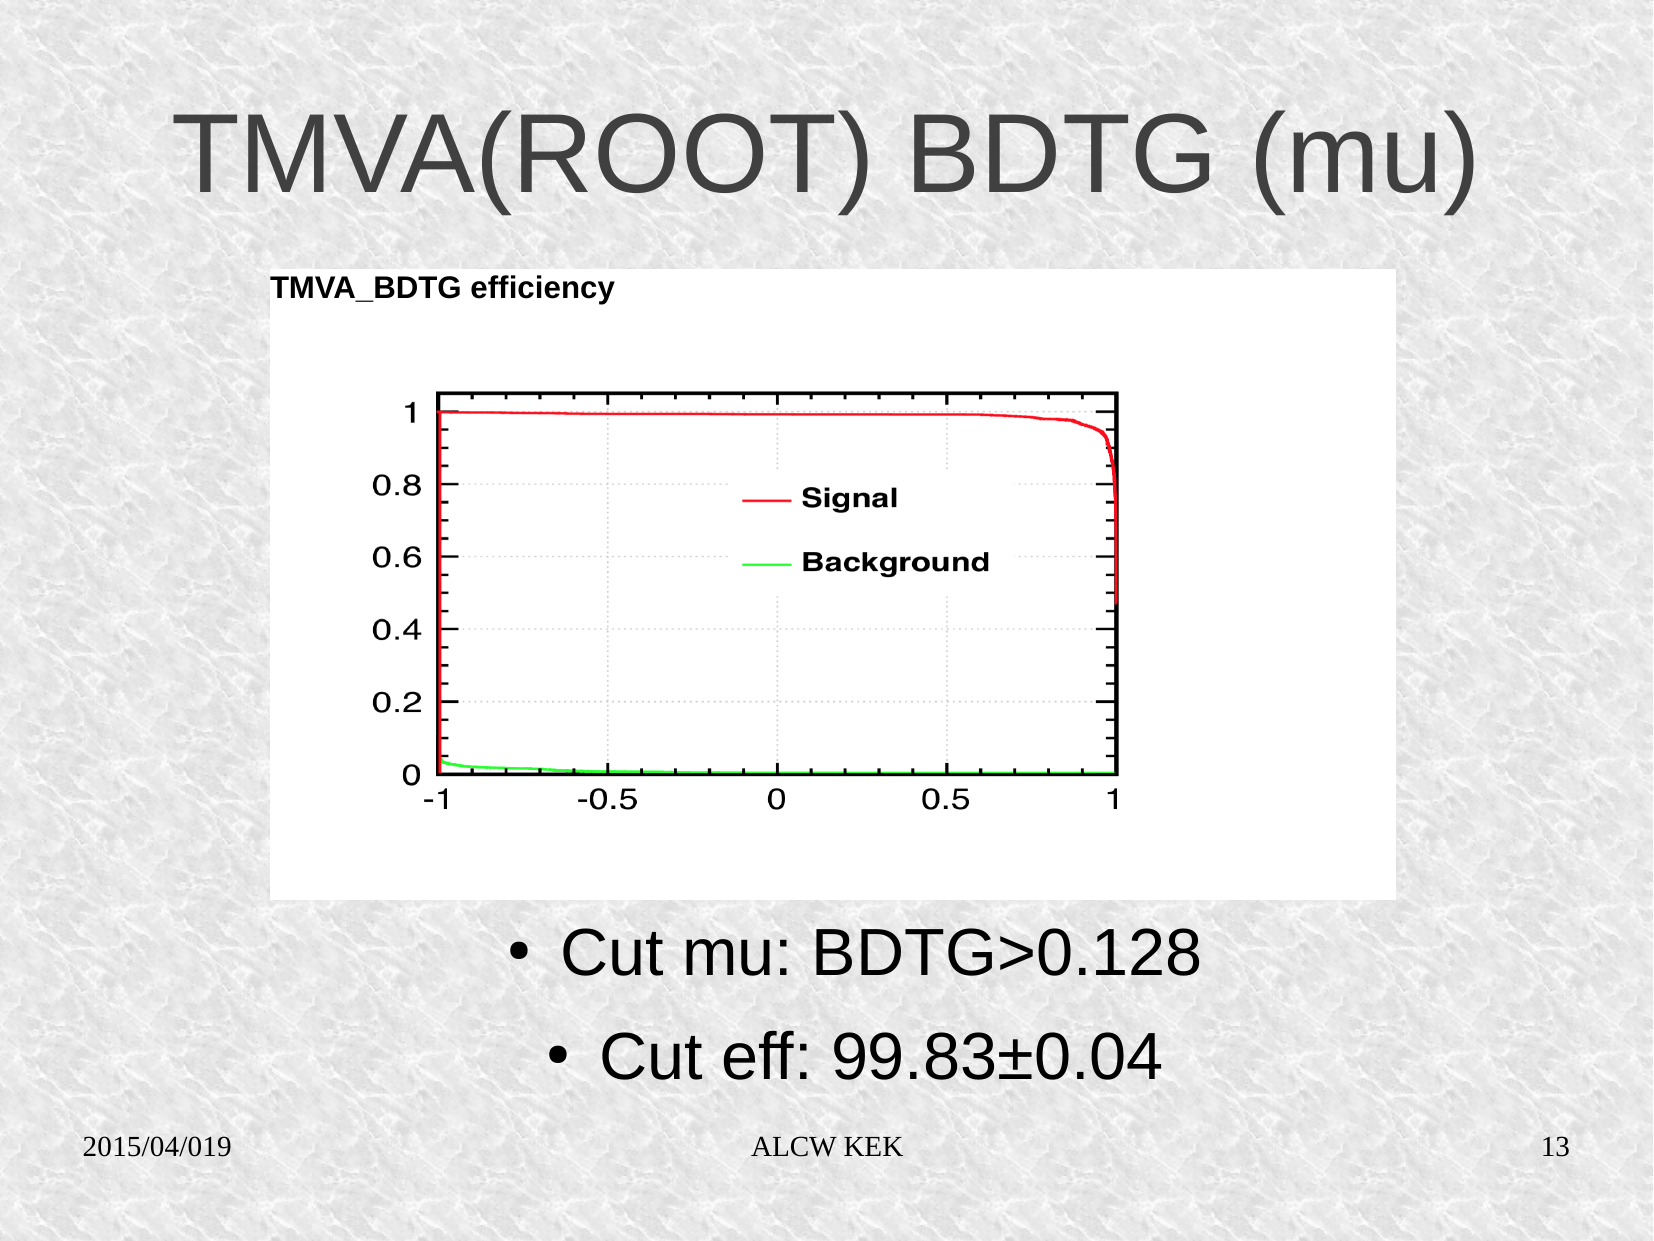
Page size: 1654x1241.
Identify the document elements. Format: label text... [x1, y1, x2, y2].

list Cut mu: BDTG>0.128 Cut eff: 99.83±0.04 [102, 915, 1591, 1105]
list TMVA_BDTG efficiency [270, 270, 1058, 346]
picture [0, 0, 1654, 1241]
title TMVA(ROOT) BDTG (mu) [82, 49, 1571, 257]
